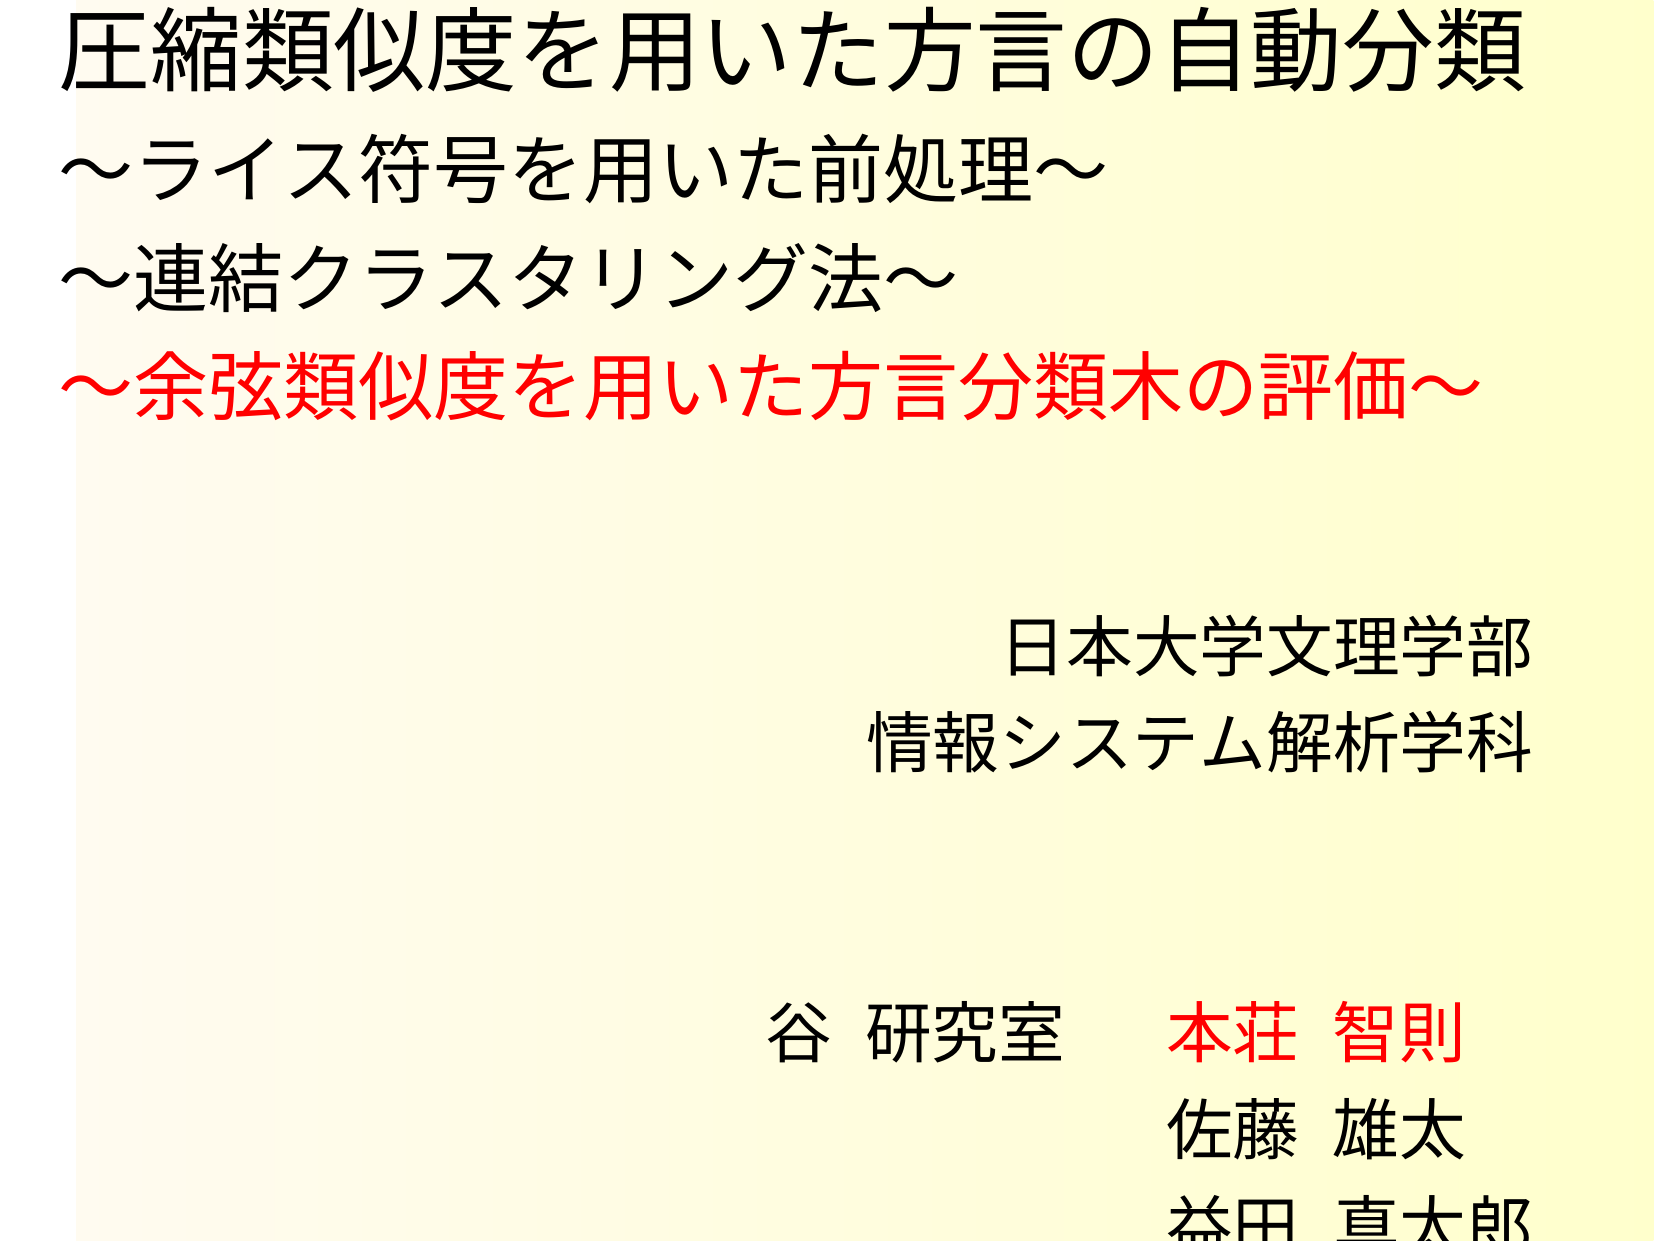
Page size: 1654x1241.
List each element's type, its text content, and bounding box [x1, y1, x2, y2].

subtitle 日本大学文理学部 情報システム解析学科 谷 研究室 本荘 智則 佐藤 雄太 益田 真太郎 [121, 698, 1534, 1166]
title 圧縮類似度を用いた方言の自動分類 ～ライス符号を用いた前処理～ ～連結クラスタリング法～ ～余弦類似度を用いた方言分類木の評価～ [58, 48, 1654, 366]
